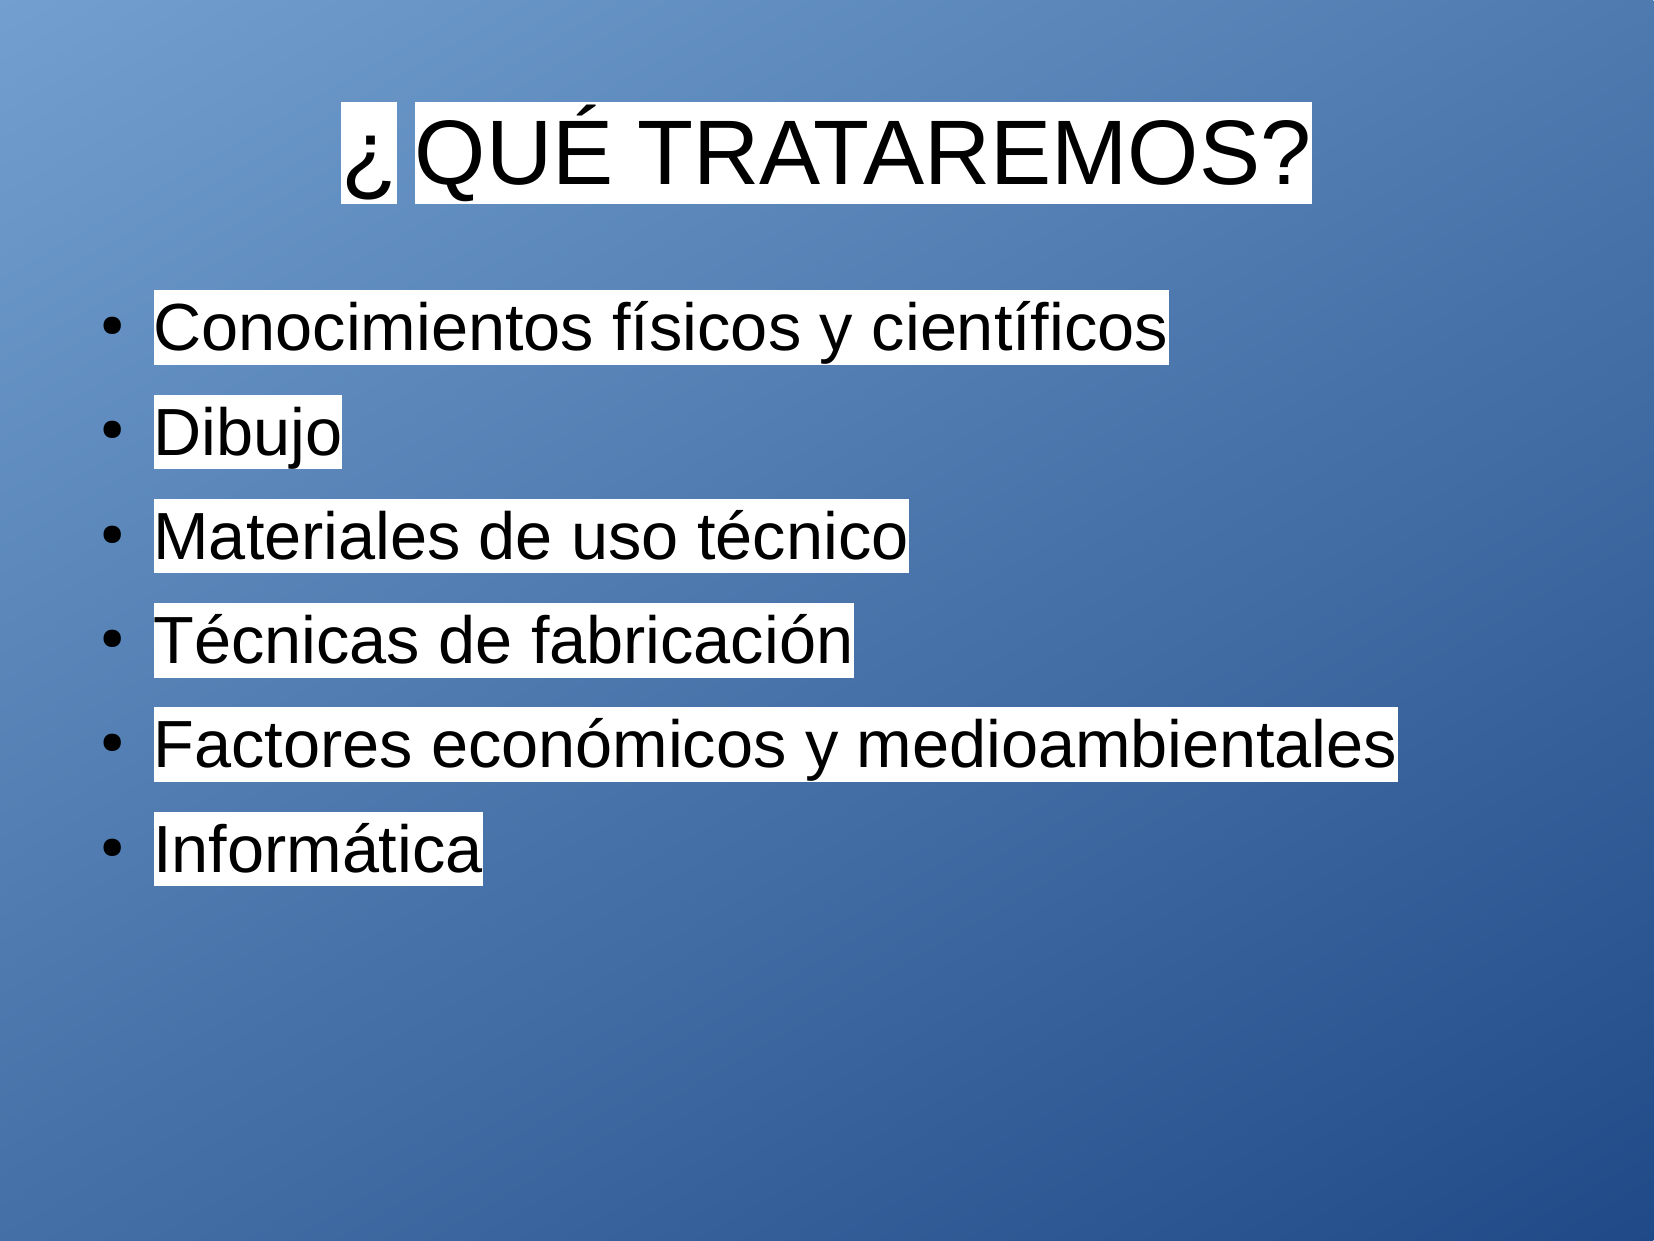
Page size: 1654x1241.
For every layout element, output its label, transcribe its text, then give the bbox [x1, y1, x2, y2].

title ¿ QUÉ TRATAREMOS? [82, 49, 1571, 257]
list Conocimientos físicos y científicos Dibujo Materiales de uso técnico Técnicas de fabricación Factores económicos y medioambientales Informática [82, 290, 1571, 1010]
